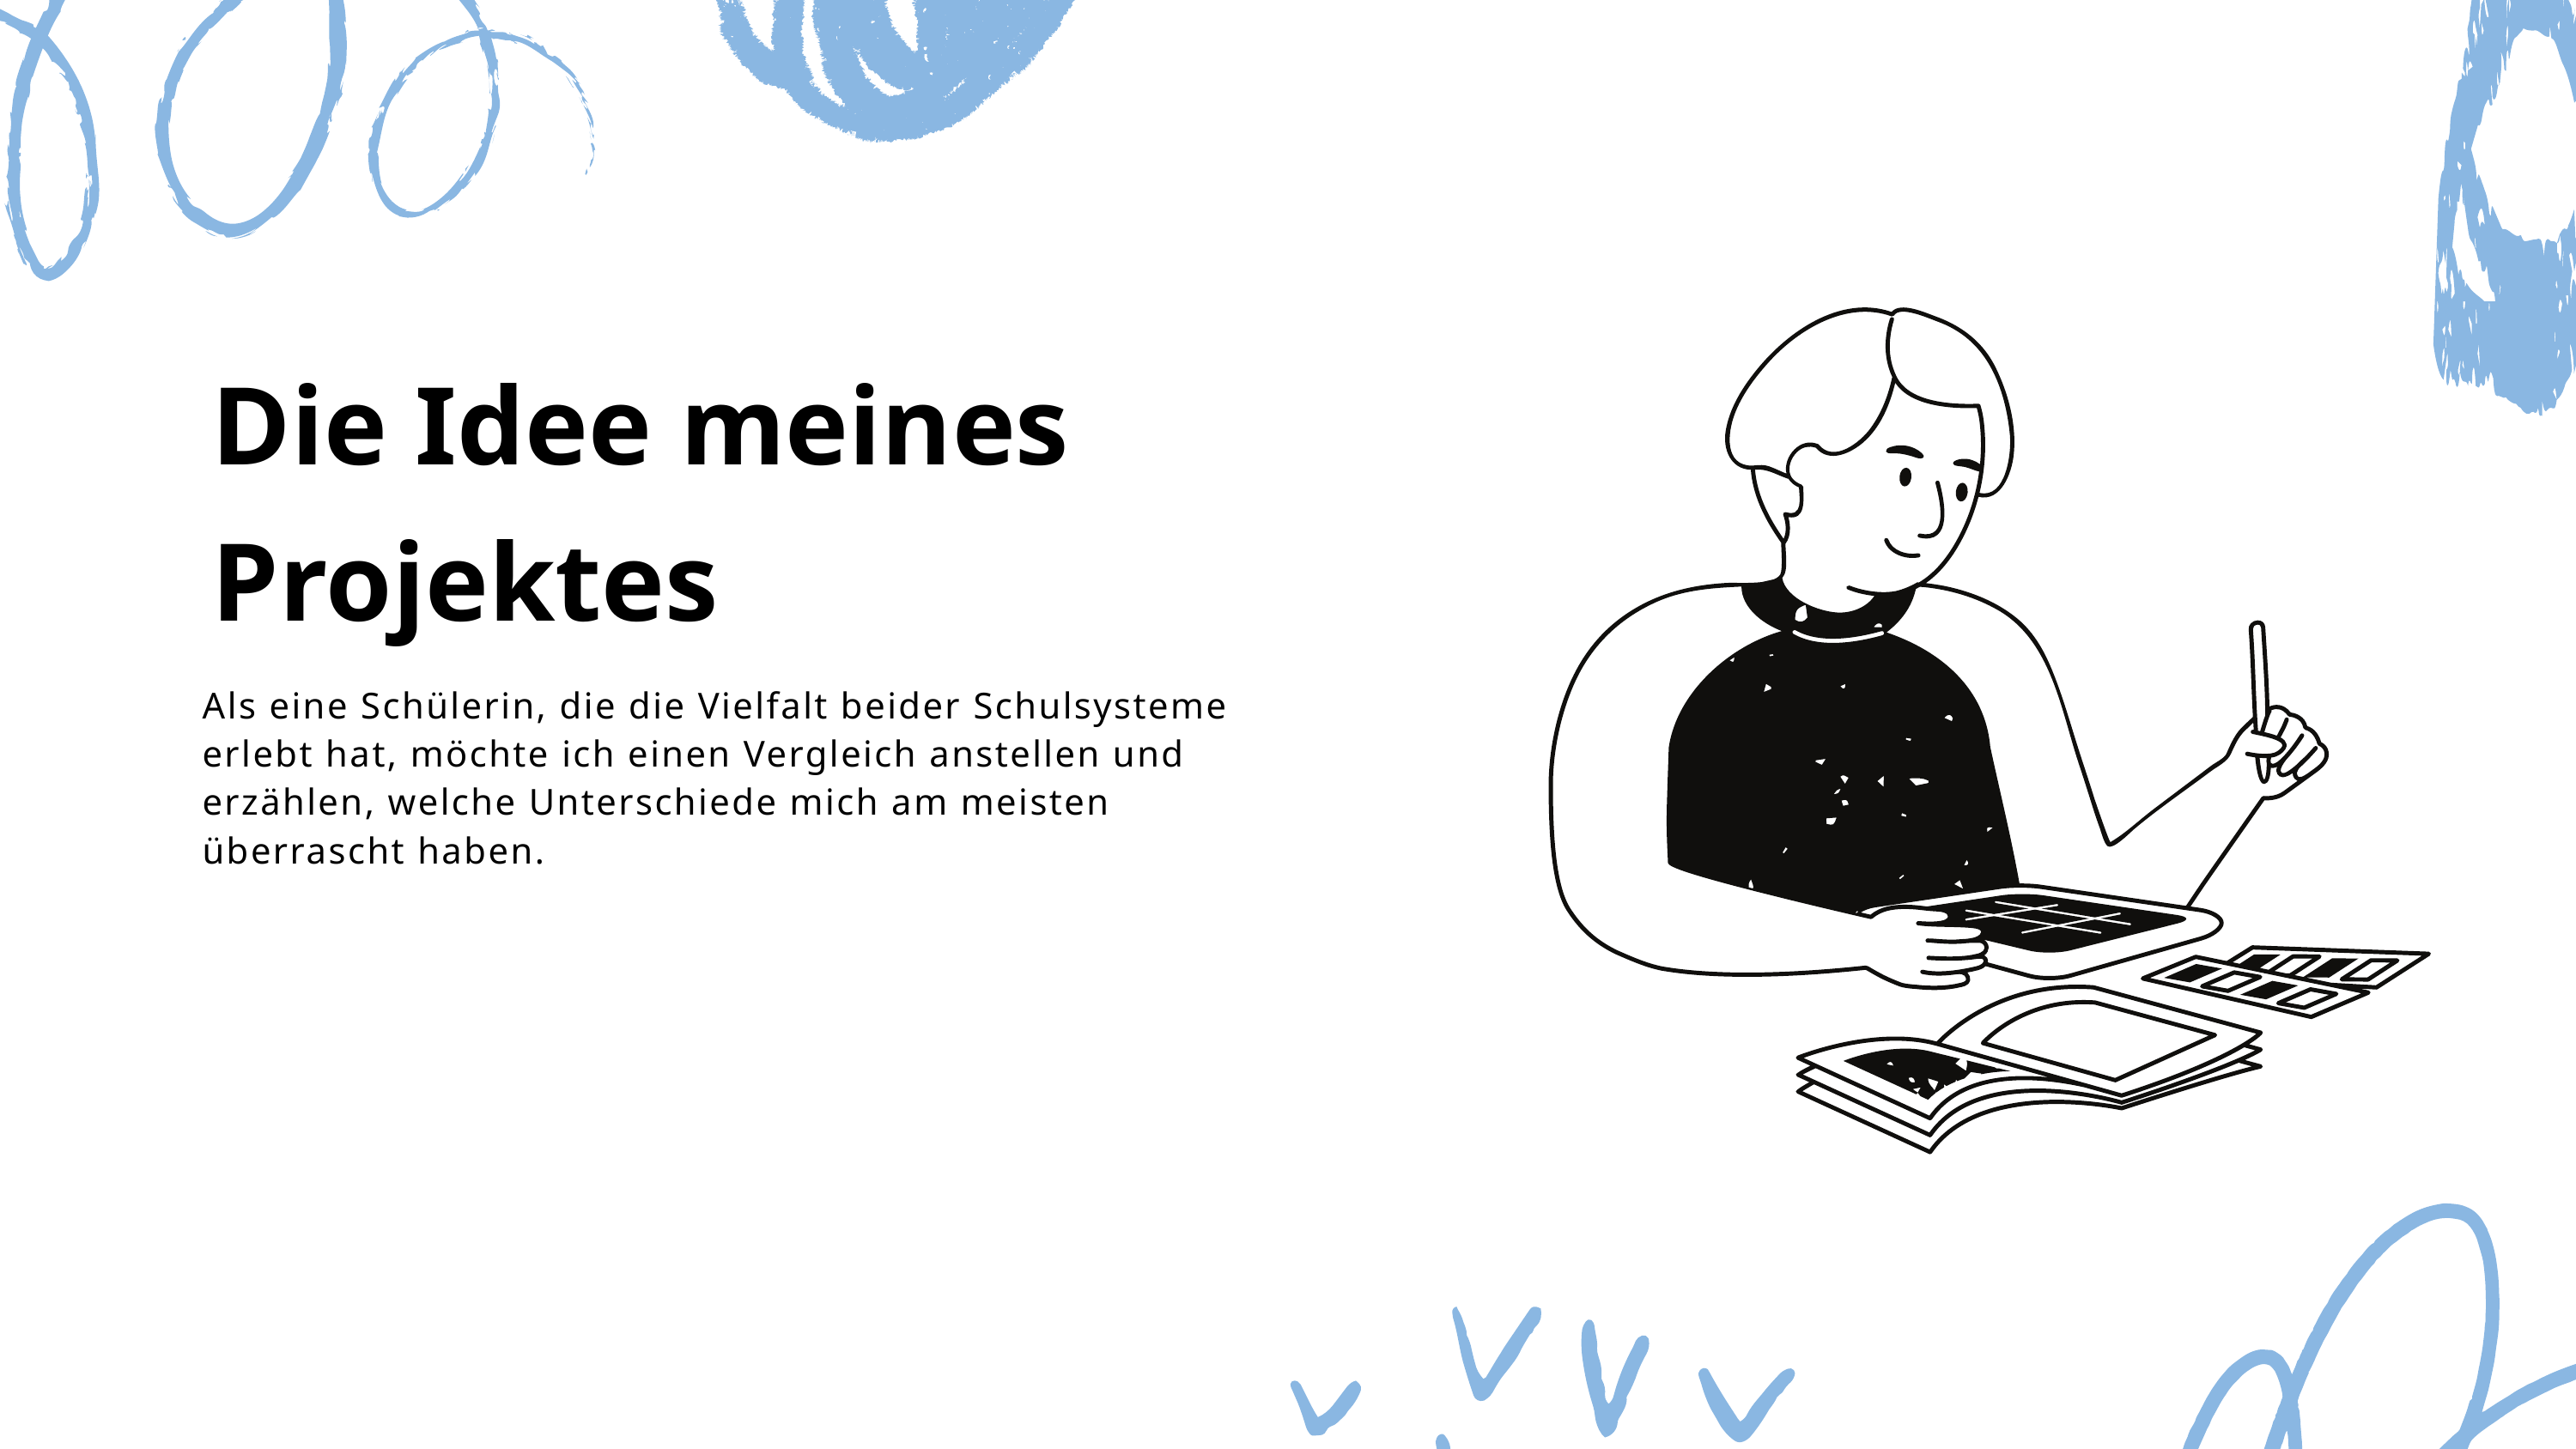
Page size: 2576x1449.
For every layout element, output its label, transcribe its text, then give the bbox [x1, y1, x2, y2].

text_box [1287, 1303, 1862, 1449]
text_box [704, 0, 1113, 145]
text_box Als eine Schülerin, die die Vielfalt beider Schulsysteme erlebt hat, möchte ich einen Vergleich anstellen und erzählen, welche Unterschiede mich am meisten überrascht haben. [202, 677, 1289, 871]
text_box [0, 0, 596, 282]
text_box Die Idee meines Projektes [211, 330, 1318, 637]
text_box [2162, 1202, 2576, 1449]
text_box [1548, 0, 2576, 1155]
